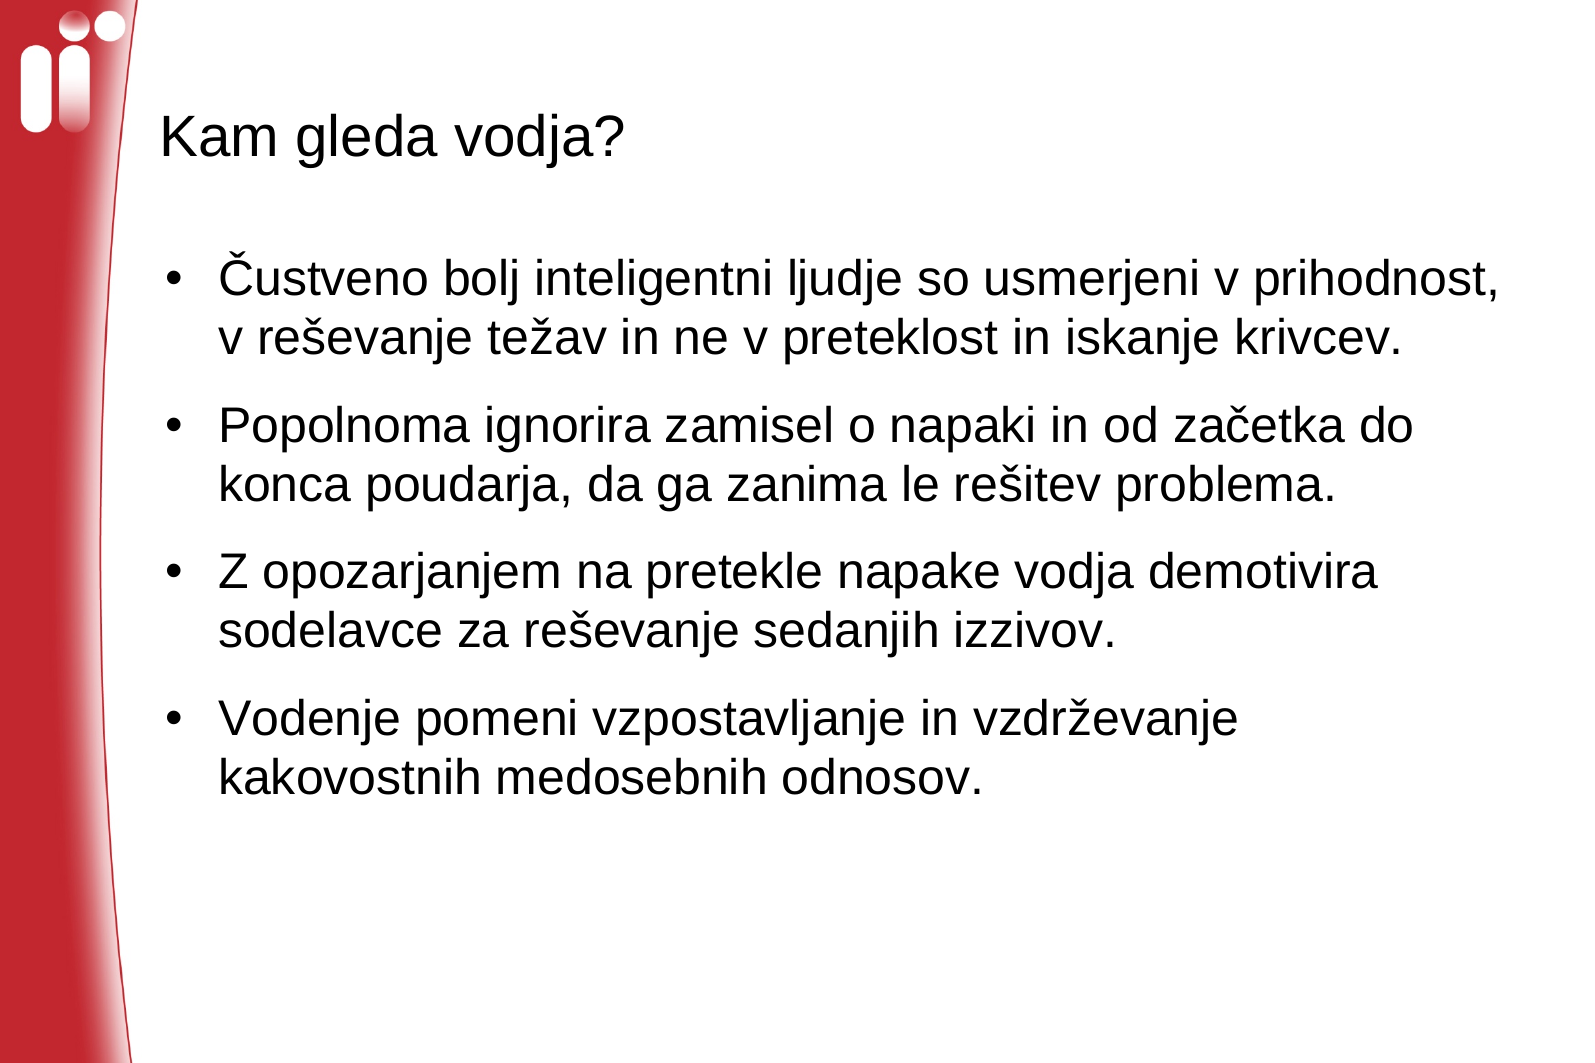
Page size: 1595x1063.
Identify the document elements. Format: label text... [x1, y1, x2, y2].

picture [0, 0, 1414, 1063]
title Kam gleda vodja? [159, 22, 1515, 248]
list Čustveno bolj inteligentni ljudje so usmerjeni v prihodnost, v reševanje težav in ne v preteklost in iskanje krivcev. Popolnoma ignorira zamisel o napaki in od začetka do konca poudarja, da ga zanima le rešitev problema. Z opozarjanjem na pretekle napake vodja demotivira sodelavce za reševanje sedanjih izzivov. Vodenje pomeni vzpostavljanje in vzdrževanje kakovostnih medosebnih odnosov. [147, 248, 1515, 1063]
